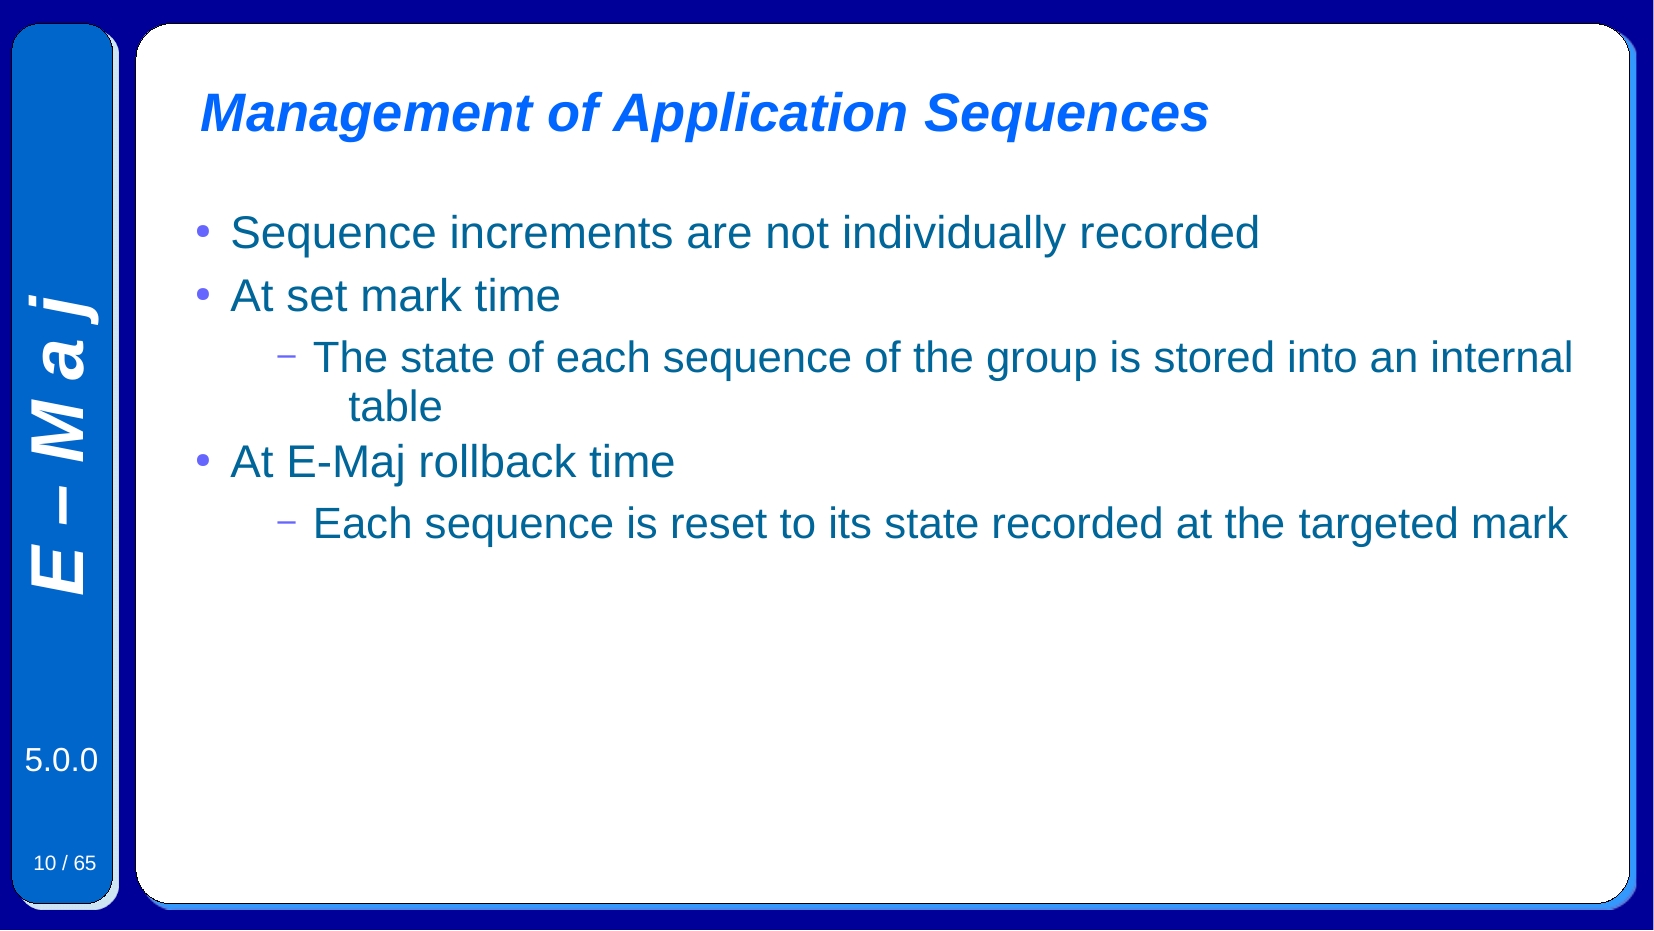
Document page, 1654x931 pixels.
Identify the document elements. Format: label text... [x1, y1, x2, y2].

title Management of Application Sequences [200, 34, 1575, 191]
list Sequence increments are not individually recorded At set mark time The state of each sequence of the group is stored into an internal table At E-Maj rollback time Each sequence is reset to its state recorded at the targeted mark [177, 206, 1587, 827]
